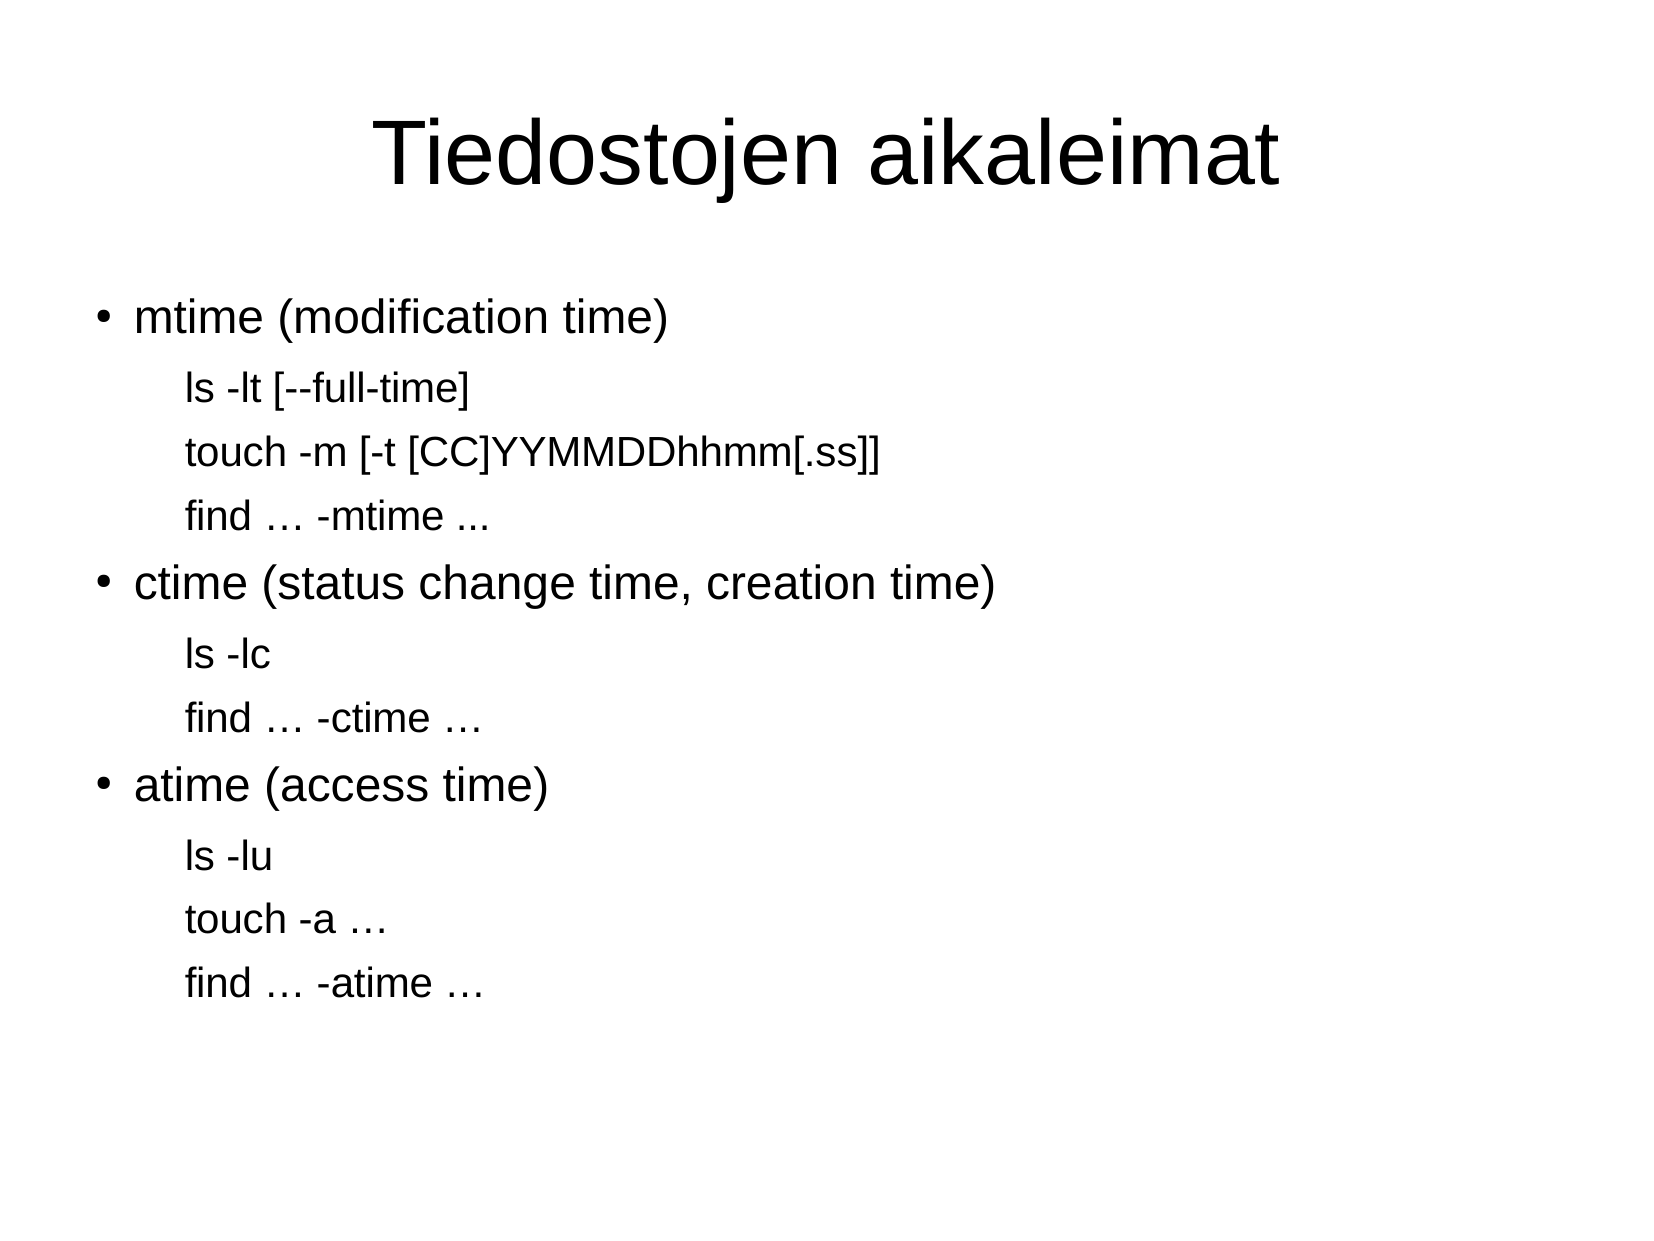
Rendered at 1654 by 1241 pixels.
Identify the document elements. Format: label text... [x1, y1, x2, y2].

title Tiedostojen aikaleimat [82, 49, 1571, 257]
list mtime (modification time) ls -lt [--full-time] touch -m [-t [CC]YYMMDDhhmm[.ss]] find … -mtime ... ctime (status change time, creation time) ls -lc find … -ctime … atime (access time) ls -lu touch -a … find … -atime … [82, 290, 1571, 1010]
